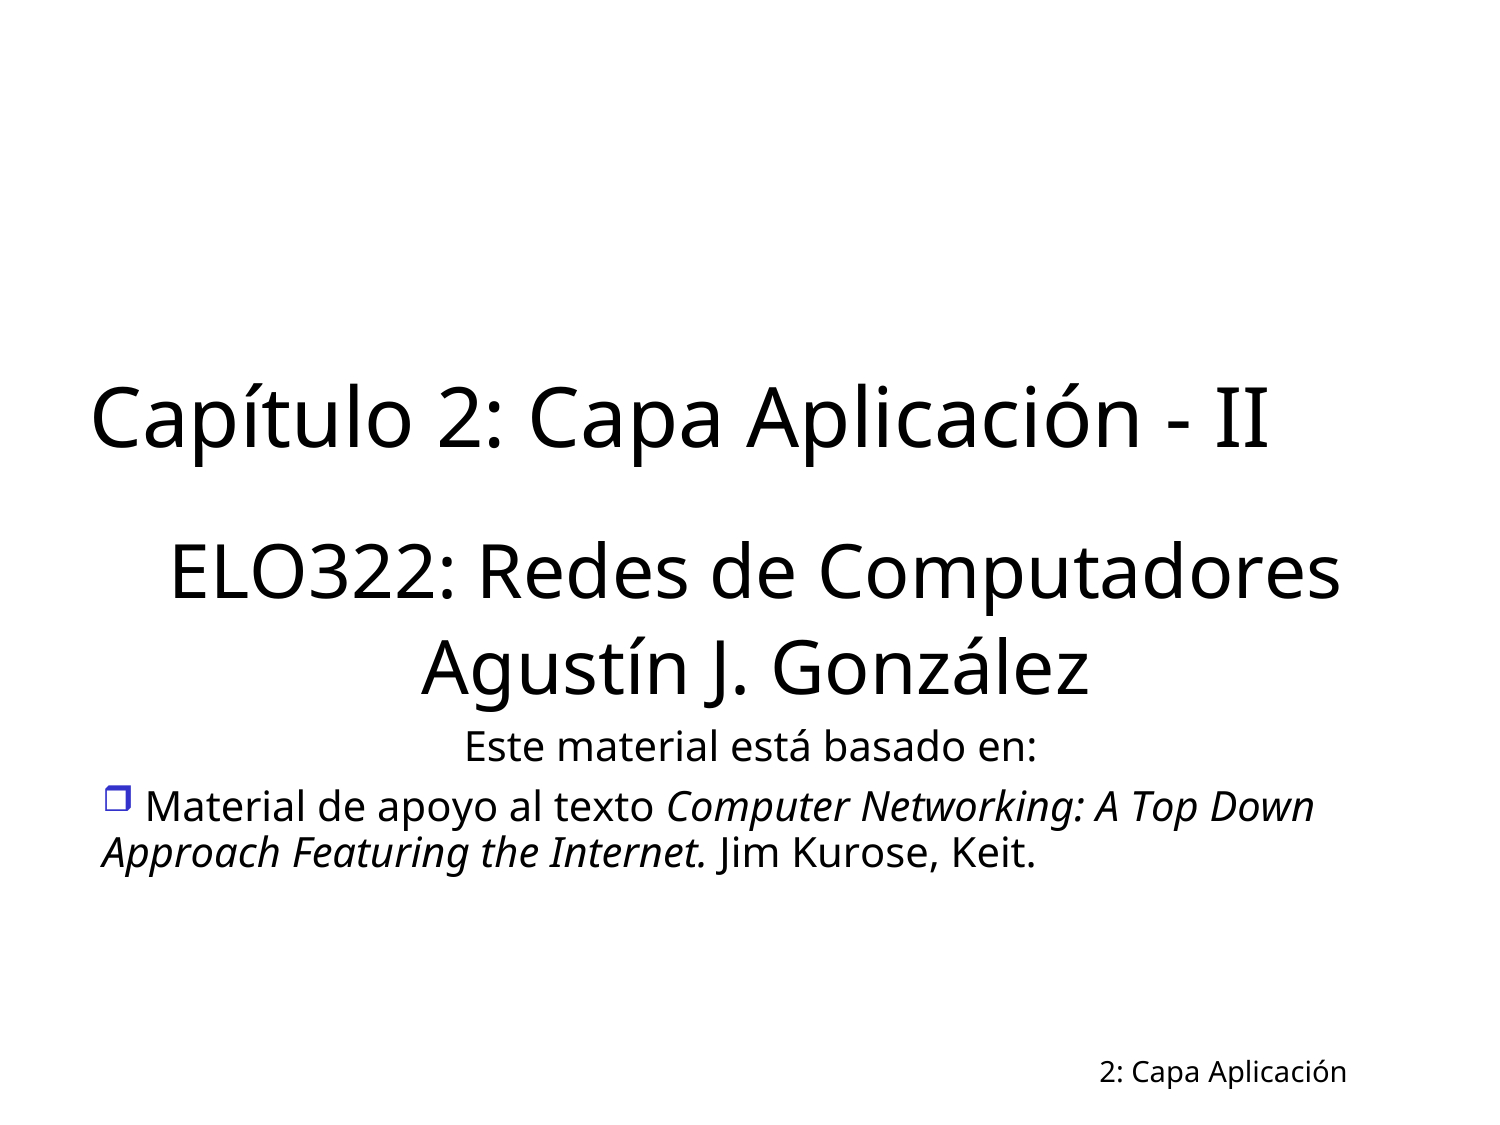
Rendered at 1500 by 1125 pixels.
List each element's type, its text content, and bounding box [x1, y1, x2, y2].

subtitle ELO322: Redes de Computadores Agustín J. González Este material está basado en: Material de apoyo al texto Computer Networking: A Top Down Approach Featuring the Internet. Jim Kurose, Keit. [87, 525, 1426, 1040]
title Capítulo 2: Capa Aplicación - II [75, 299, 1413, 531]
